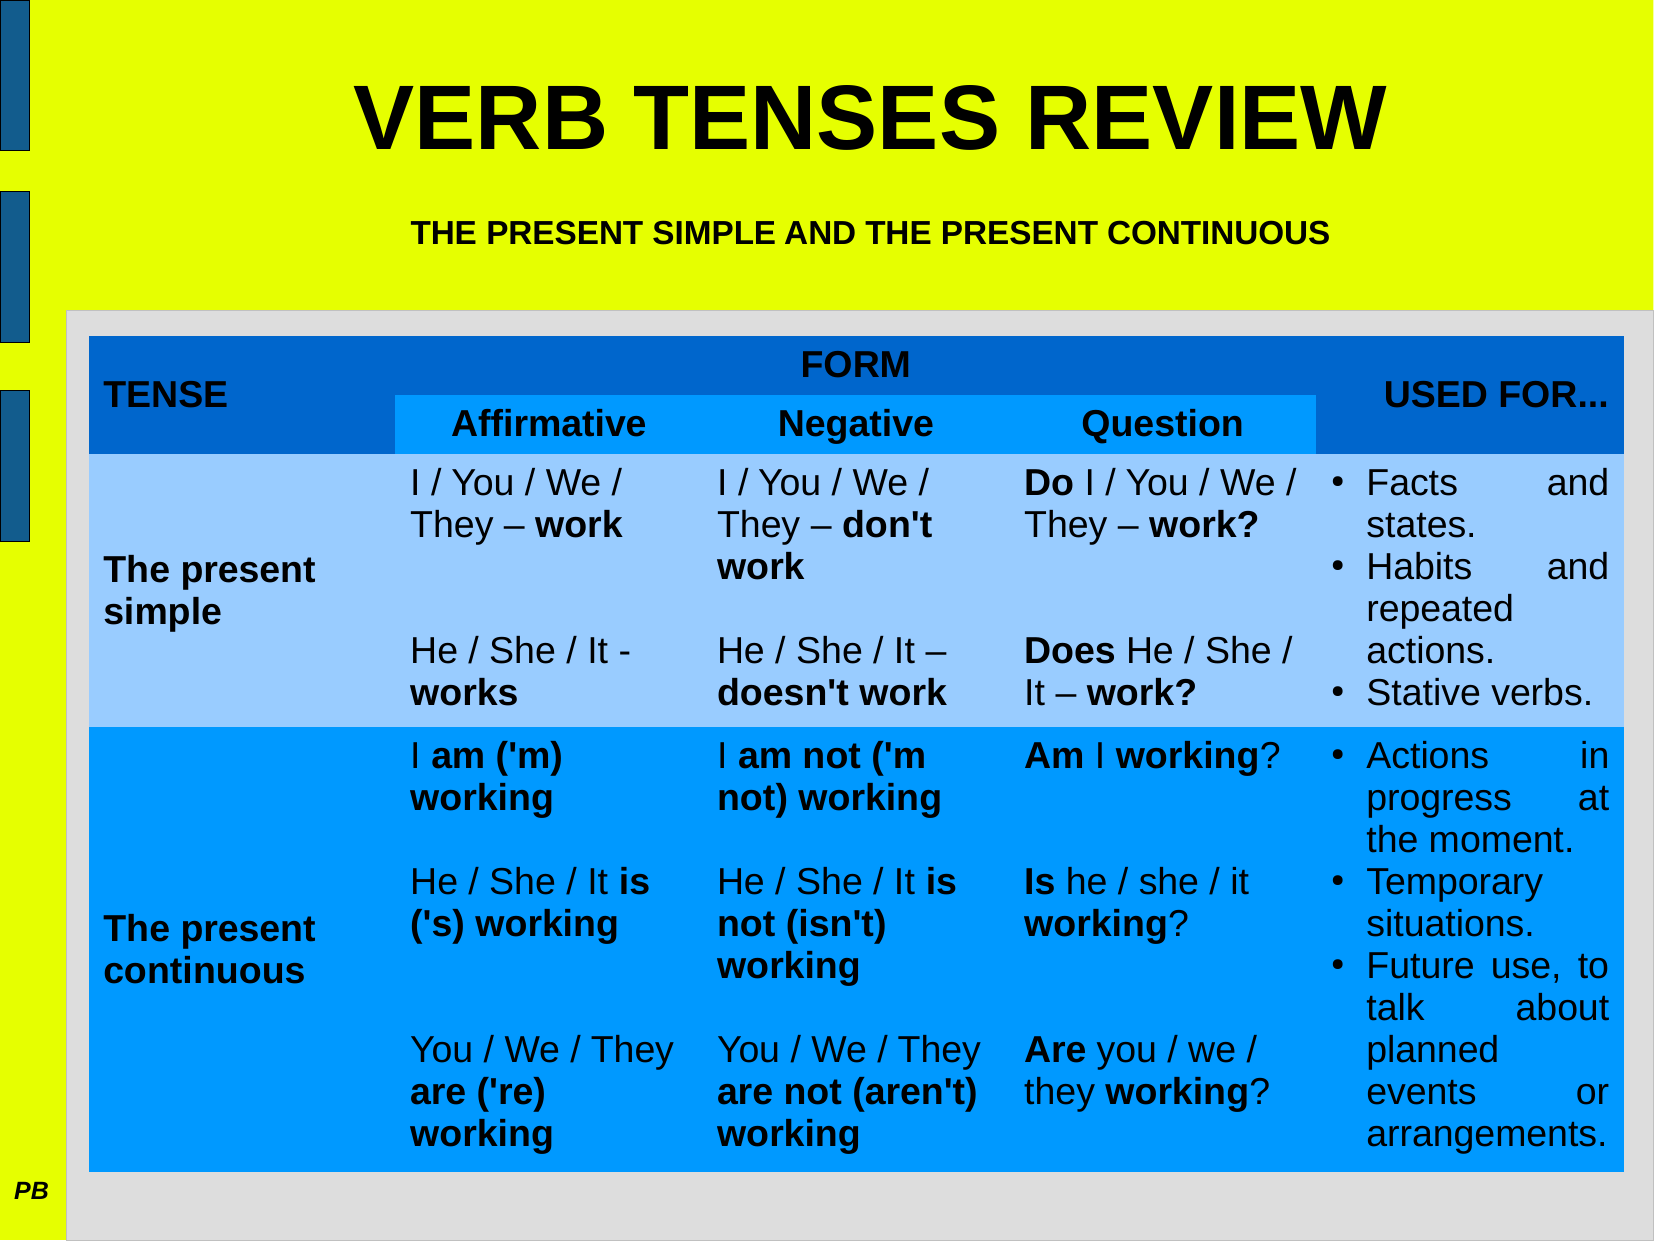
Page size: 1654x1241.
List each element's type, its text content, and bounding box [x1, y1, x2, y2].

text_box PB [0, 1169, 64, 1241]
text_box THE PRESENT SIMPLE AND THE PRESENT CONTINUOUS [383, 206, 1359, 260]
table_cell I / You / We / They – don't work He / She / It – doesn't work [702, 454, 1009, 727]
table_header USED FOR... [1316, 336, 1624, 454]
text_box VERB TENSES REVIEW [177, 59, 1565, 177]
table_cell The present simple [89, 454, 395, 727]
table_cell Facts and states. Habits and repeated actions. Stative verbs. [1316, 454, 1624, 727]
table_cell Question [1009, 395, 1316, 454]
table_cell Affirmative [395, 395, 702, 454]
table_cell The present continuous [89, 727, 395, 1172]
table_cell I / You / We / They – work He / She / It - works [395, 454, 702, 727]
table_cell Actions in progress at the moment. Temporary situations. Future use, to talk about planned events or arrangements. [1316, 727, 1624, 1172]
table_cell Am I working? Is he / she / it working? Are you / we / they working? [1009, 727, 1316, 1172]
table_cell Do I / You / We / They – work? Does He / She / It – work? [1009, 454, 1316, 727]
table_cell Negative [702, 395, 1009, 454]
table_cell I am not ('m not) working He / She / It is not (isn't) working You / We / They are not (aren't) working [702, 727, 1009, 1172]
table_header FORM [395, 336, 1316, 395]
table_cell I am ('m) working He / She / It is ('s) working You / We / They are ('re) working [395, 727, 702, 1172]
table_header TENSE [89, 336, 395, 454]
